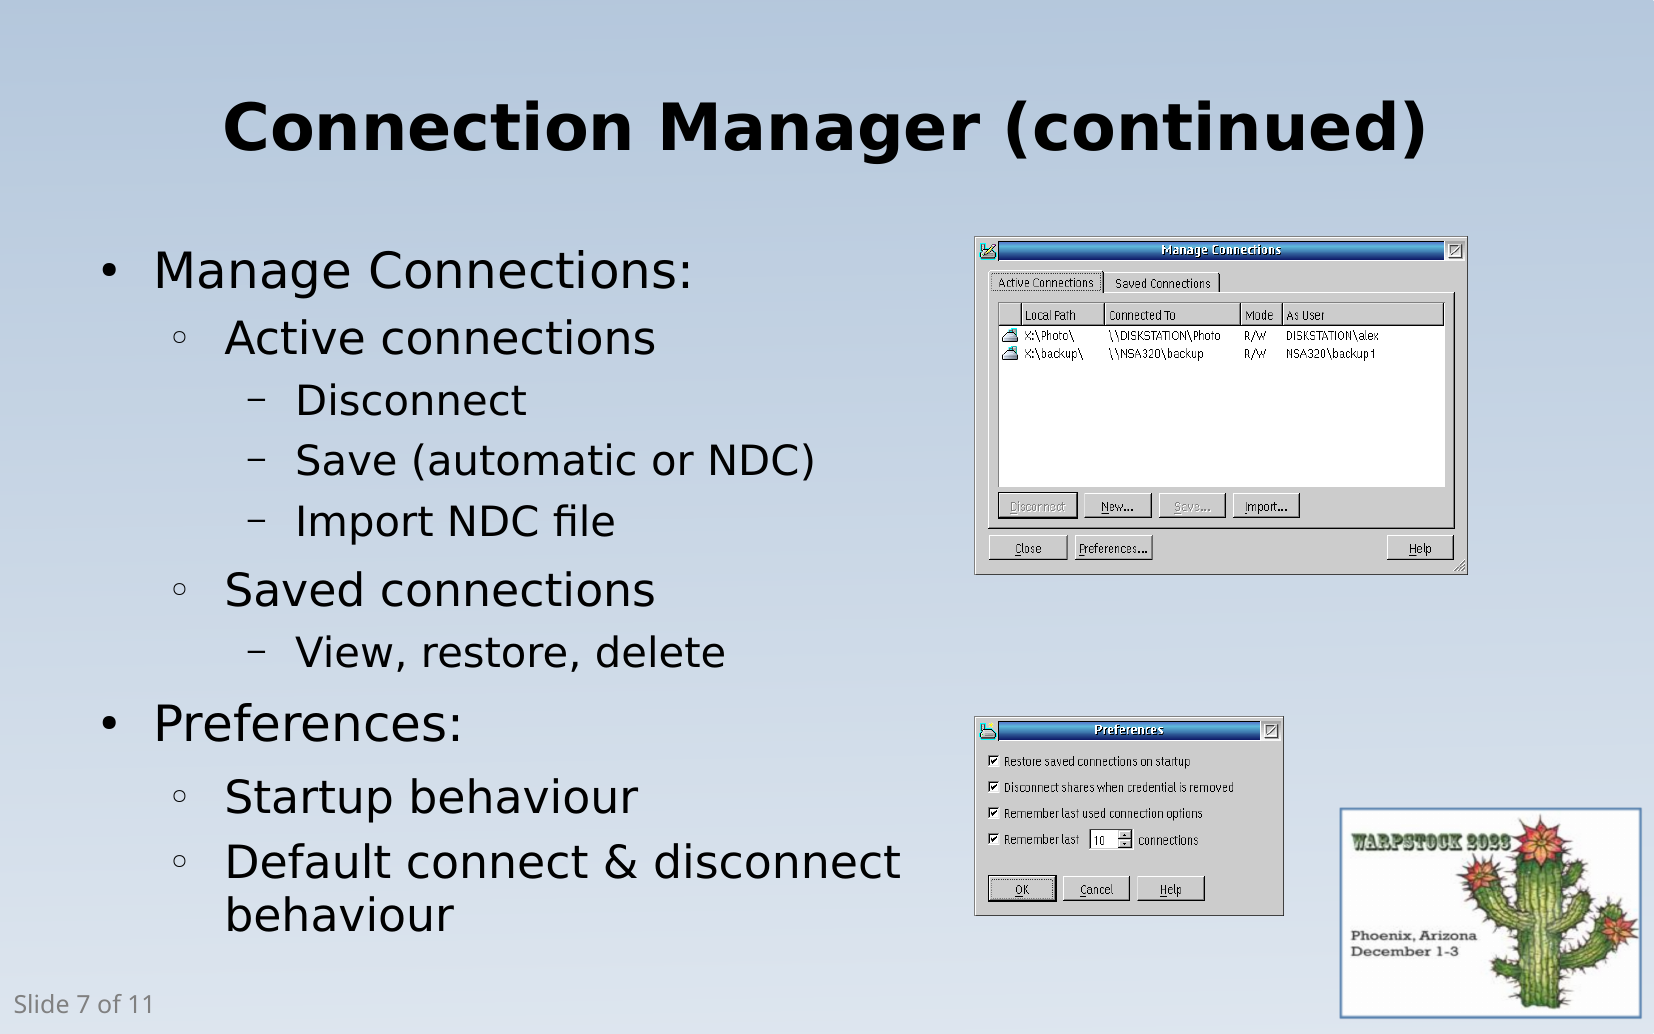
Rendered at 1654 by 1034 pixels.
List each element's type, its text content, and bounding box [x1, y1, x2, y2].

list Manage Connections: Active connections Disconnect Save (automatic or NDC) Import NDC file Saved connections View, restore, delete Preferences: Startup behaviour Default connect & disconnect behaviour [82, 241, 1034, 943]
picture [1343, 811, 1639, 1015]
title Connection Manager (continued) [82, 41, 1571, 214]
picture [974, 716, 1284, 916]
picture [974, 236, 1468, 575]
